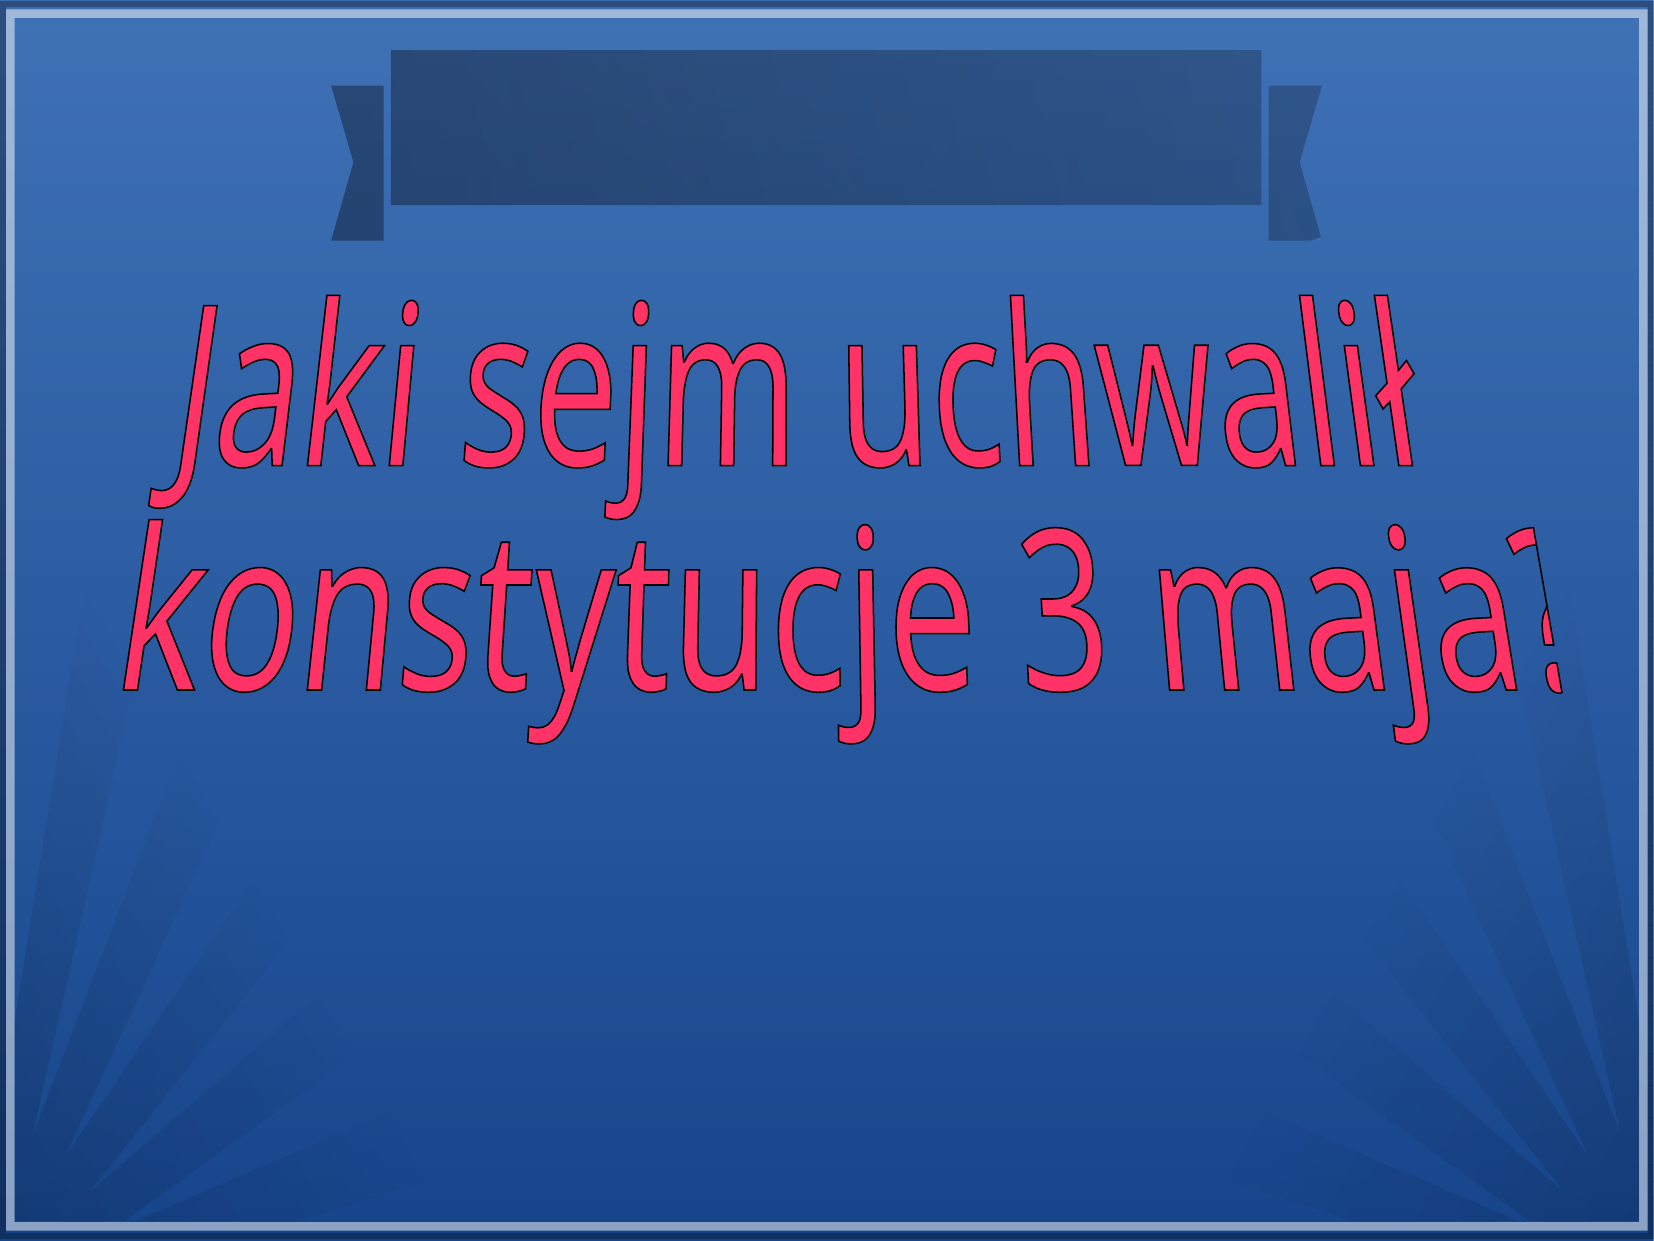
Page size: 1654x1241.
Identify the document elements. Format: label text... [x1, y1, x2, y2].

text_box Jaki sejm uchwalił konstytucje 3 maja? [618, 542, 669, 693]
text_box Jaki sejm uchwalił konstytucje 3 maja? [1506, 527, 1554, 646]
text_box Jaki sejm uchwalił konstytucje 3 maja? [540, 343, 611, 468]
text_box Jaki sejm uchwalił konstytucje 3 maja? [778, 567, 841, 693]
text_box Jaki sejm uchwalił konstytucje 3 maja? [148, 305, 218, 509]
text_box Jaki sejm uchwalił konstytucje 3 maja? [1021, 527, 1102, 693]
text_box Jaki sejm uchwalił konstytucje 3 maja? [1094, 345, 1208, 466]
text_box Jaki sejm uchwalił konstytucje 3 maja? [895, 567, 970, 693]
text_box Jaki sejm uchwalił konstytucje 3 maja? [939, 343, 1000, 468]
text_box Jaki sejm uchwalił konstytucje 3 maja? [1344, 345, 1374, 466]
text_box Jaki sejm uchwalił konstytucje 3 maja? [668, 343, 787, 466]
text_box Jaki sejm uchwalił konstytucje 3 maja? [604, 345, 647, 520]
text_box Jaki sejm uchwalił konstytucje 3 maja? [848, 345, 921, 468]
text_box Jaki sejm uchwalił konstytucje 3 maja? [402, 567, 471, 693]
text_box Jaki sejm uchwalił konstytucje 3 maja? [1299, 295, 1335, 466]
text_box Jaki sejm uchwalił konstytucje 3 maja? [1374, 295, 1415, 466]
text_box Jaki sejm uchwalił konstytucje 3 maja? [211, 567, 293, 693]
text_box Jaki sejm uchwalił konstytucje 3 maja? [464, 343, 528, 468]
text_box Jaki sejm uchwalił konstytucje 3 maja? [838, 569, 876, 744]
text_box Jaki sejm uchwalił konstytucje 3 maja? [1159, 567, 1294, 691]
text_box Jaki sejm uchwalił konstytucje 3 maja? [1439, 567, 1517, 693]
text_box Jaki sejm uchwalił konstytucje 3 maja? [527, 569, 617, 744]
text_box Jaki sejm uchwalił konstytucje 3 maja? [683, 569, 757, 693]
text_box Jaki sejm uchwalił konstytucje 3 maja? [1393, 569, 1429, 744]
text_box Jaki sejm uchwalił konstytucje 3 maja? [480, 542, 533, 693]
text_box Jaki sejm uchwalił konstytucje 3 maja? [1010, 295, 1089, 466]
text_box Jaki sejm uchwalił konstytucje 3 maja? [307, 567, 389, 691]
text_box Jaki sejm uchwalił konstytucje 3 maja? [219, 343, 293, 468]
text_box Jaki sejm uchwalił konstytucje 3 maja? [123, 519, 209, 691]
text_box Jaki sejm uchwalił konstytucje 3 maja? [307, 295, 385, 466]
text_box Jaki sejm uchwalił konstytucje 3 maja? [1309, 567, 1385, 693]
text_box Jaki sejm uchwalił konstytucje 3 maja? [1225, 343, 1296, 468]
text_box Jaki sejm uchwalił konstytucje 3 maja? [389, 345, 414, 466]
